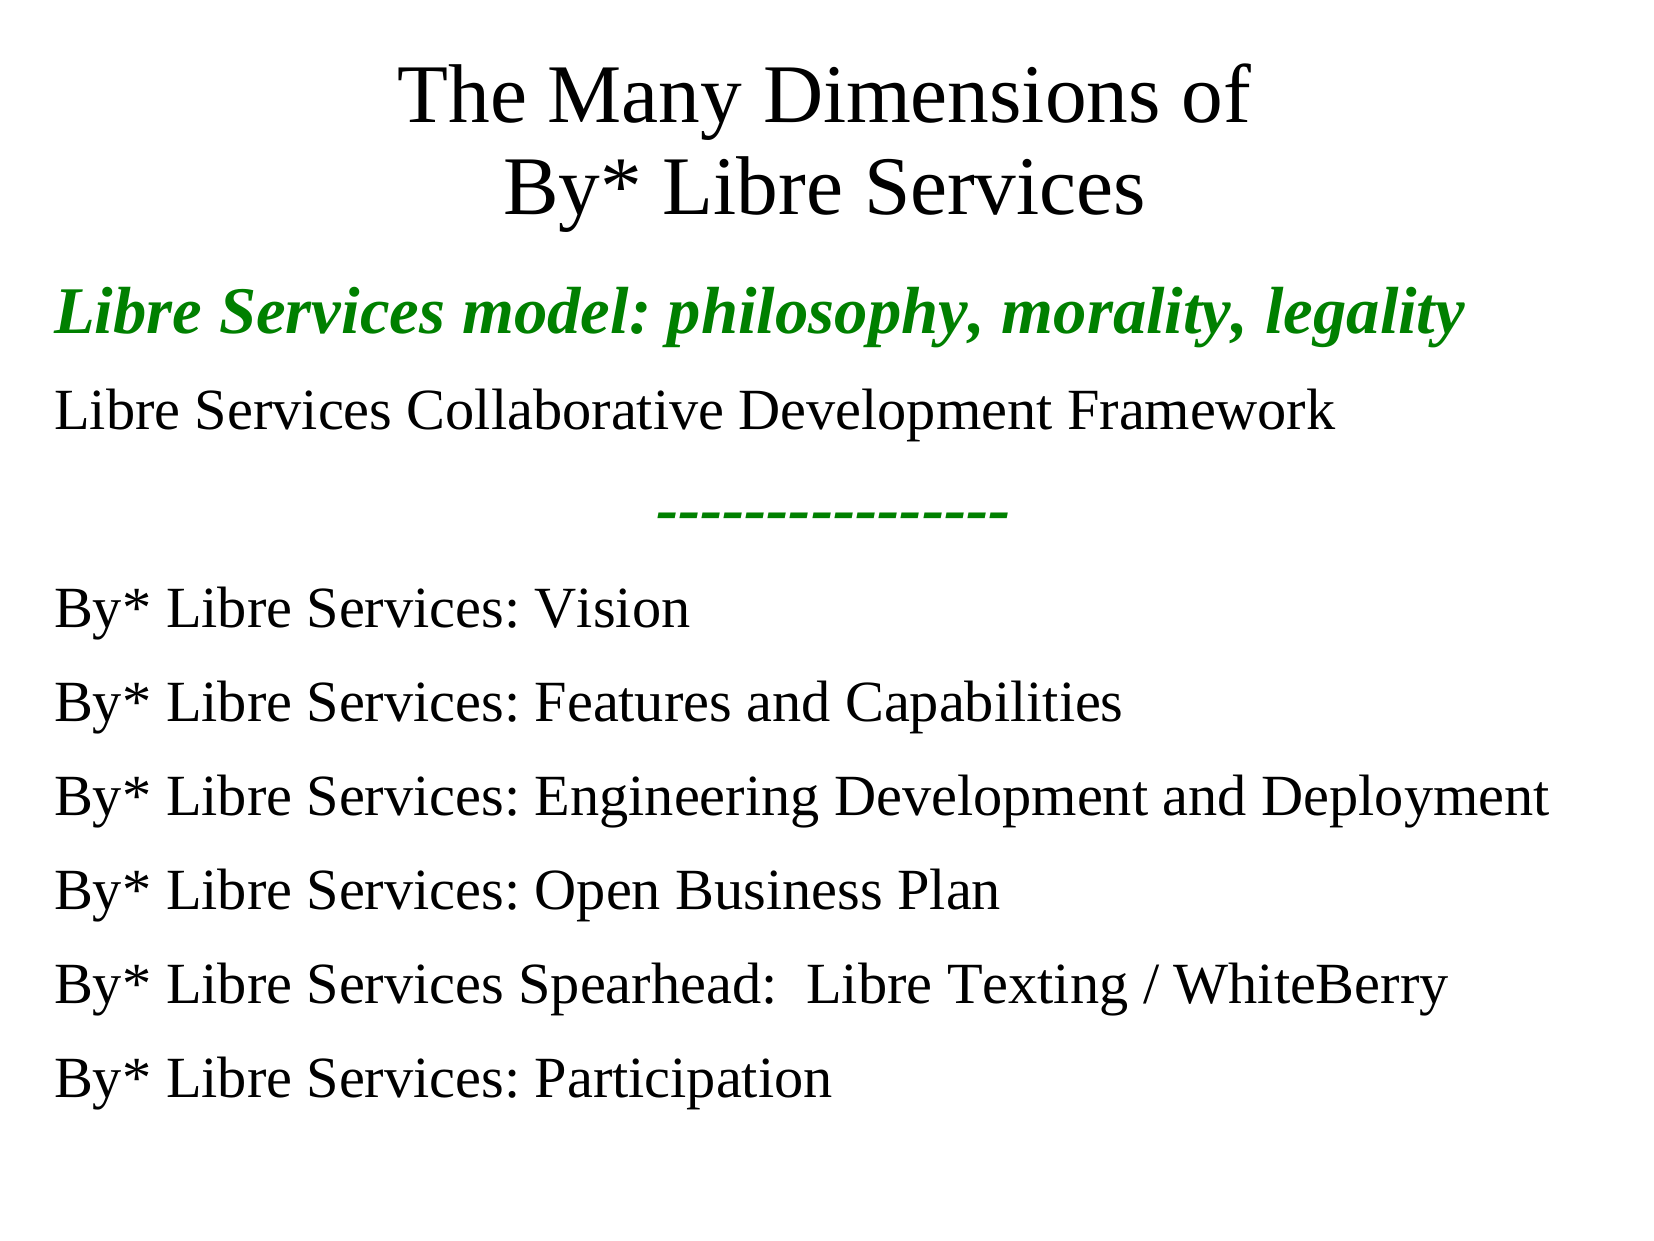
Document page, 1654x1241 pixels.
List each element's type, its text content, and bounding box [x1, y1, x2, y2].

title The Many Dimensions of By* Libre Services [119, 36, 1532, 245]
list Libre Services model: philosophy, morality, legality Libre Services Collaborative Development Framework ---------------- By* Libre Services: Vision By* Libre Services: Features and Capabilities By* Libre Services: Engineering Development and Deployment By* Libre Services: Open Business Plan By* Libre Services Spearhead: Libre Texting / WhiteBerry By* Libre Services: Participation [36, 273, 1614, 1214]
